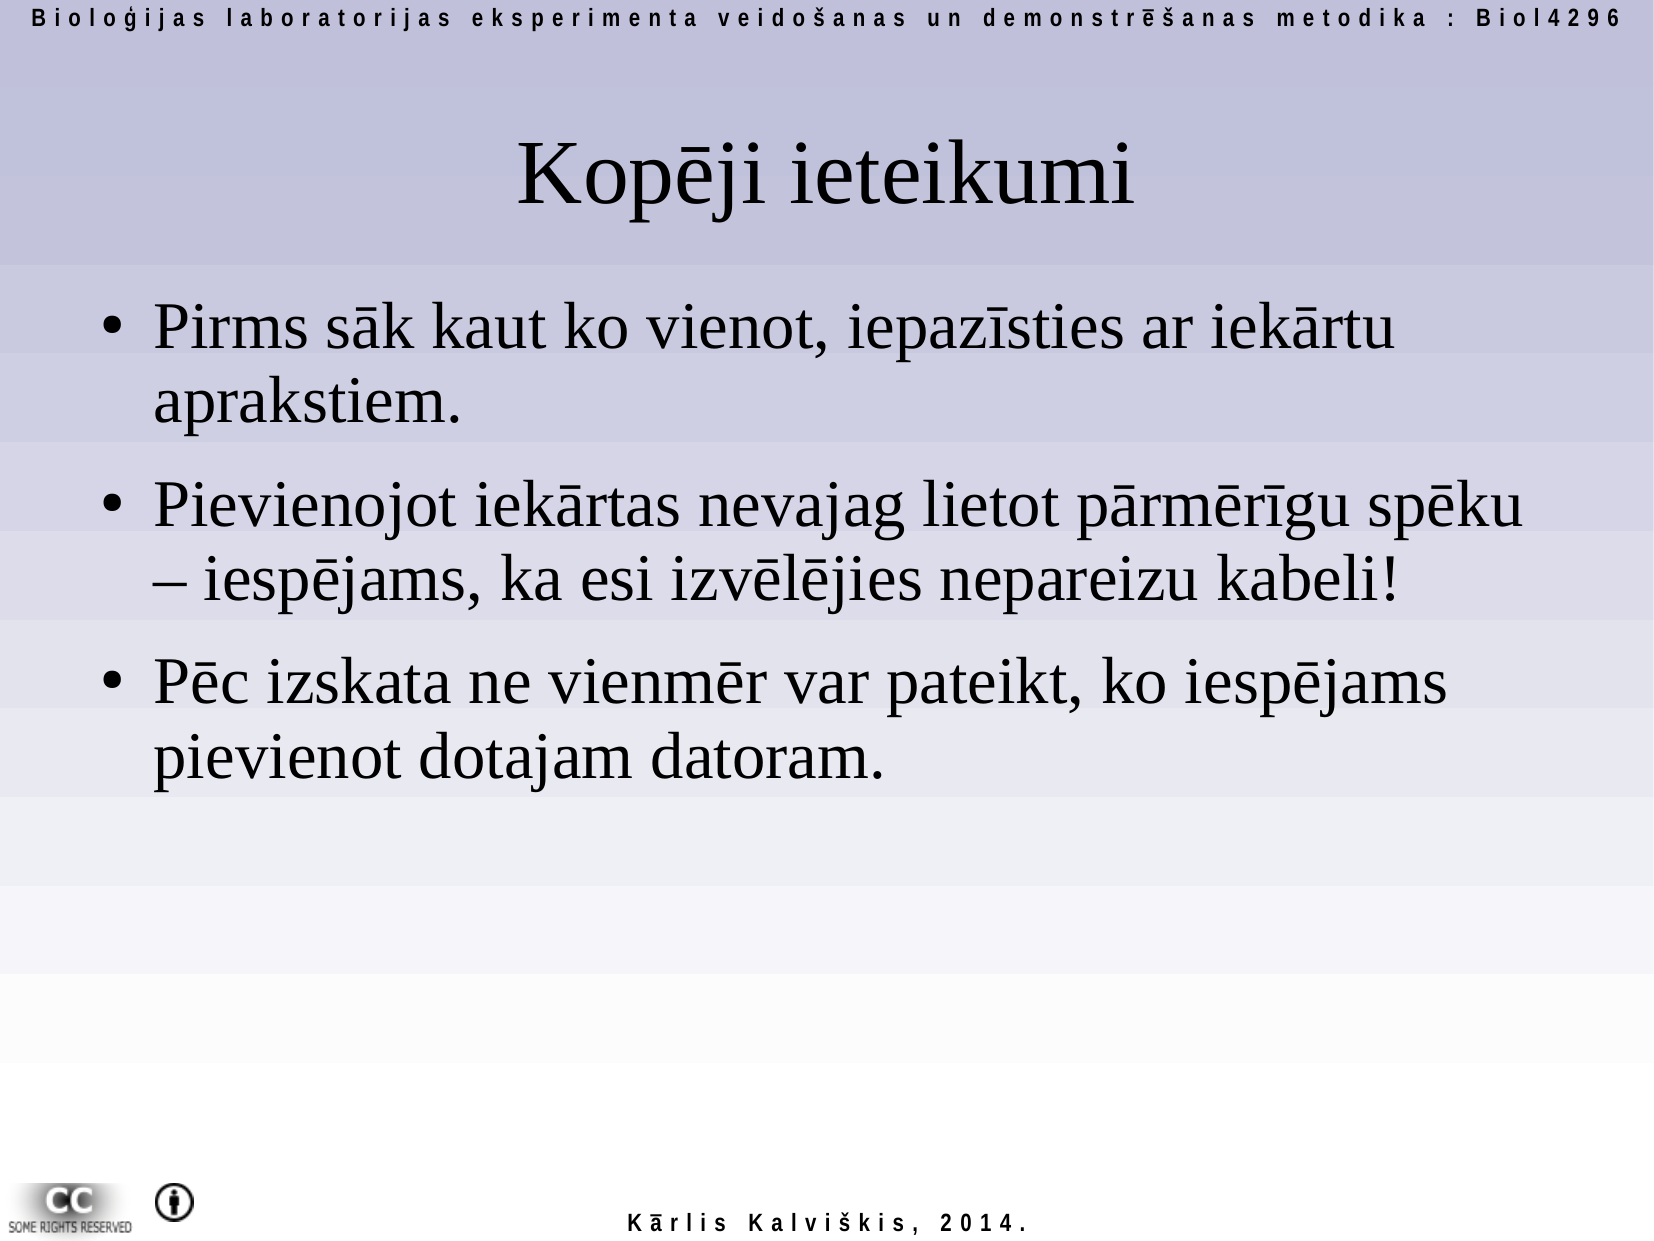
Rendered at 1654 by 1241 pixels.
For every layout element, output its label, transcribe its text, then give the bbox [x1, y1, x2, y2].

title Kopēji ieteikumi [29, 49, 1625, 296]
picture [0, 0, 1654, 1241]
list Pirms sāk kaut ko vienot, iepazīsties ar iekārtu aprakstiem. Pievienojot iekārtas nevajag lietot pārmērīgu spēku – iespējams, ka esi izvēlējies nepareizu kabeli! Pēc izskata ne vienmēr var pateikt, ko iespējams pievienot dotajam datoram. [82, 289, 1571, 1113]
